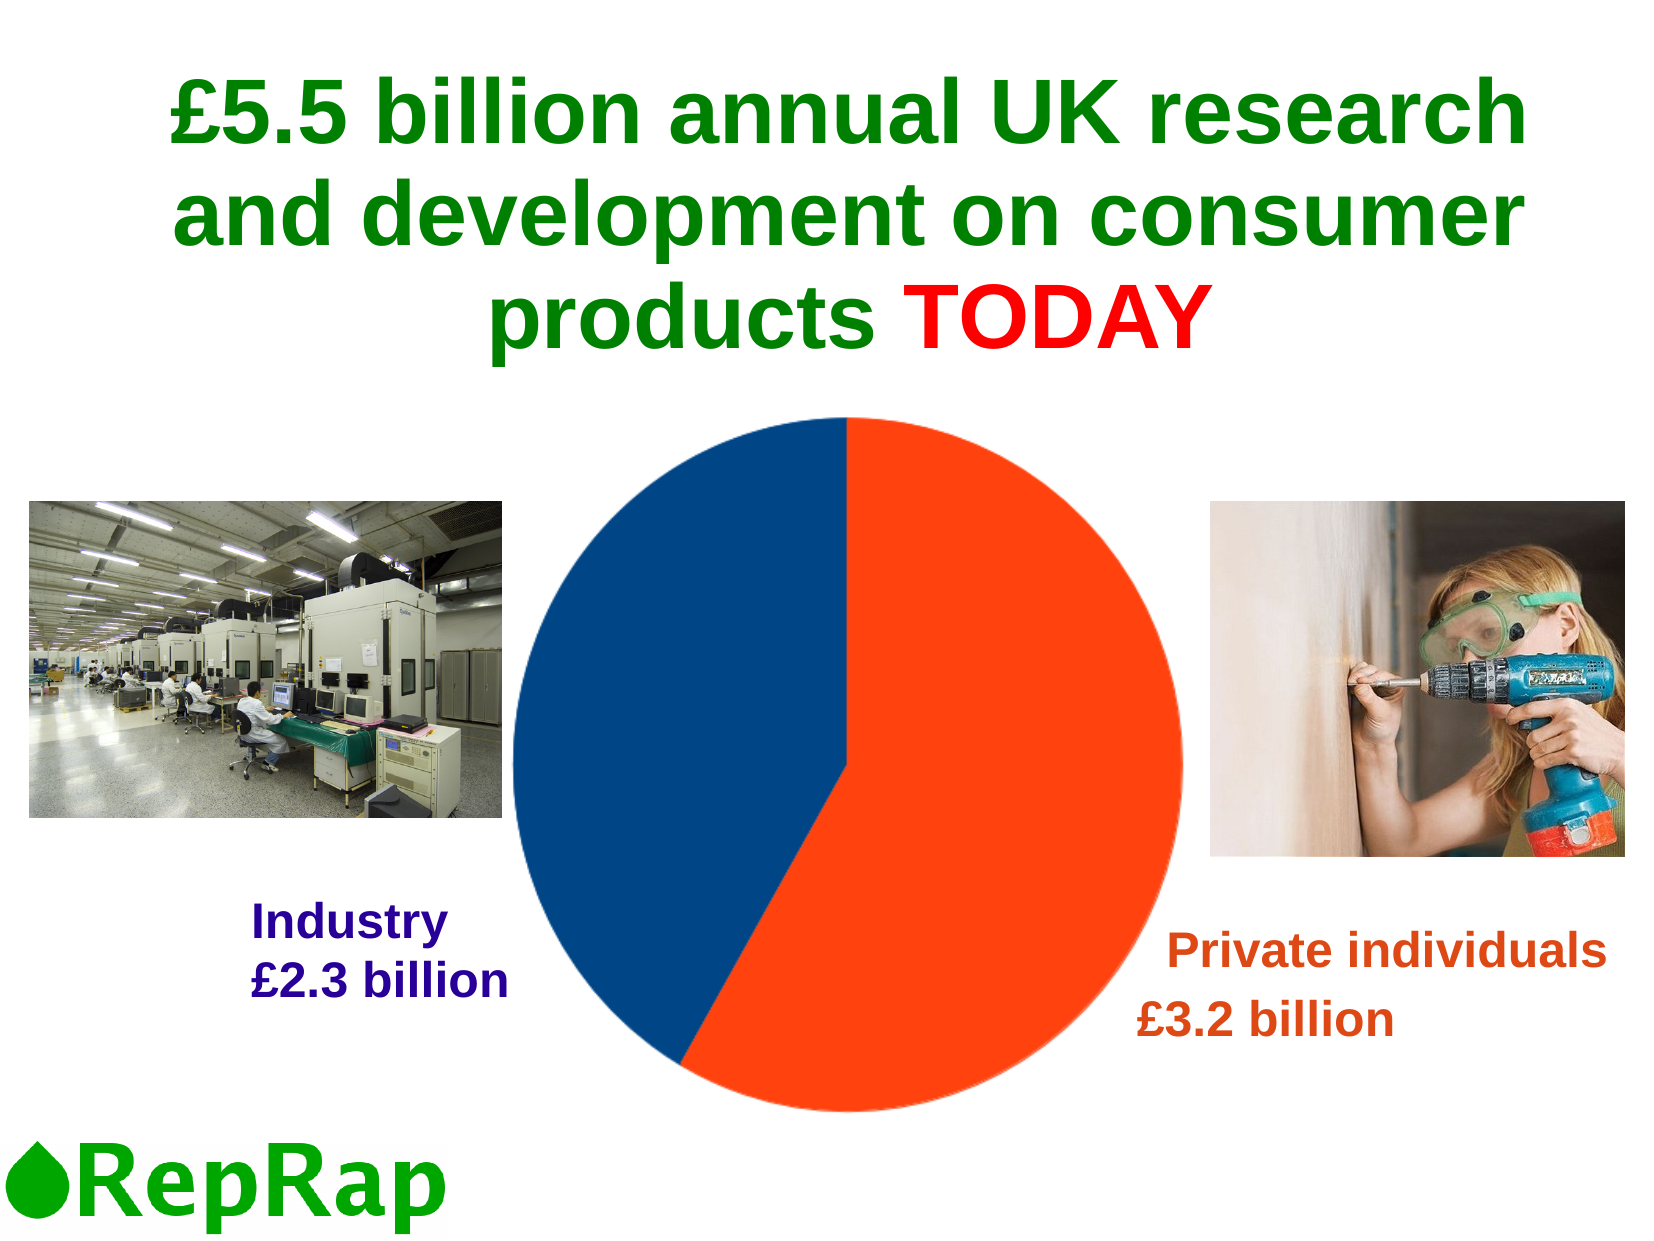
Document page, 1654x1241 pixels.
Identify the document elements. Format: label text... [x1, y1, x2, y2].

text_box £3.2 billion [1122, 983, 1447, 1064]
title £5.5 billion annual UK research and development on consumer products TODAY [106, 28, 1595, 502]
picture [0, 1137, 451, 1240]
text_box Industry [236, 885, 502, 966]
text_box Private individuals [1151, 915, 1654, 995]
picture [1210, 501, 1625, 857]
text_box £2.3 billion [236, 944, 562, 1025]
picture [29, 413, 1199, 1120]
